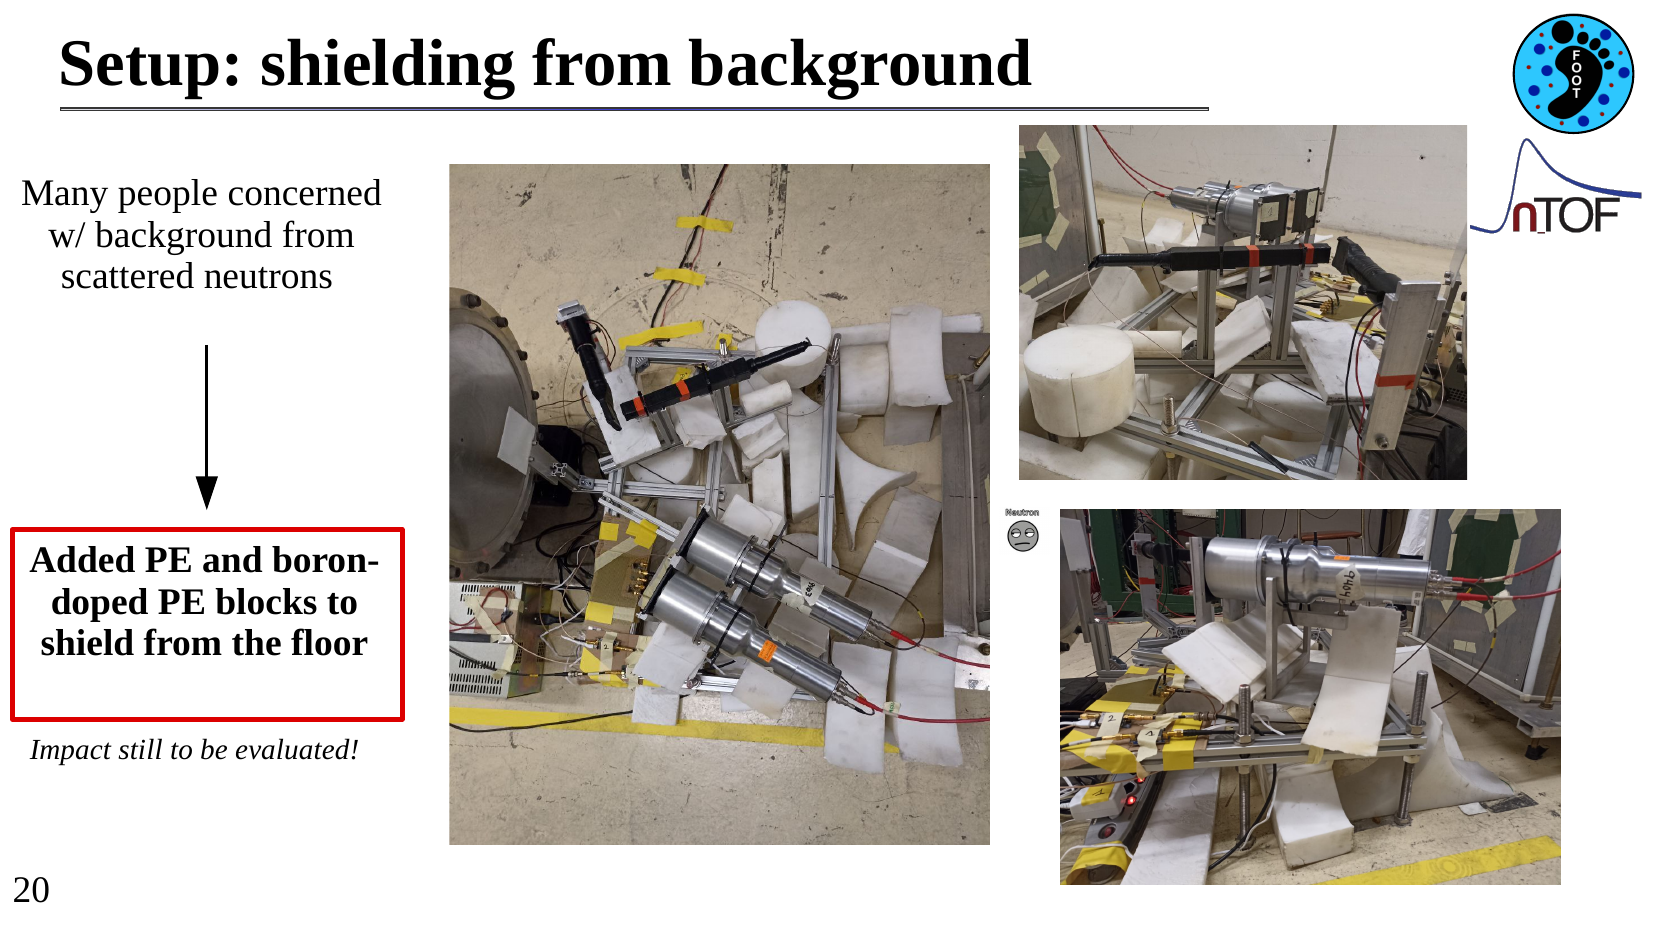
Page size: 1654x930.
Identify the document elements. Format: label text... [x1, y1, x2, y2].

picture [1019, 21, 1653, 480]
picture [449, 164, 990, 845]
picture [1060, 509, 1561, 886]
text_box Impact still to be evaluated! [15, 726, 406, 821]
text_box Added PE and boron- doped PE blocks to shield from the floor [12, 529, 403, 720]
text_box Many people concerned w/ background from scattered neutrons [6, 165, 412, 380]
picture [1594, 11, 1634, 61]
text_box Setup: shielding from background [58, 0, 1594, 118]
text_box 20 [0, 861, 66, 927]
picture [999, 507, 1051, 556]
